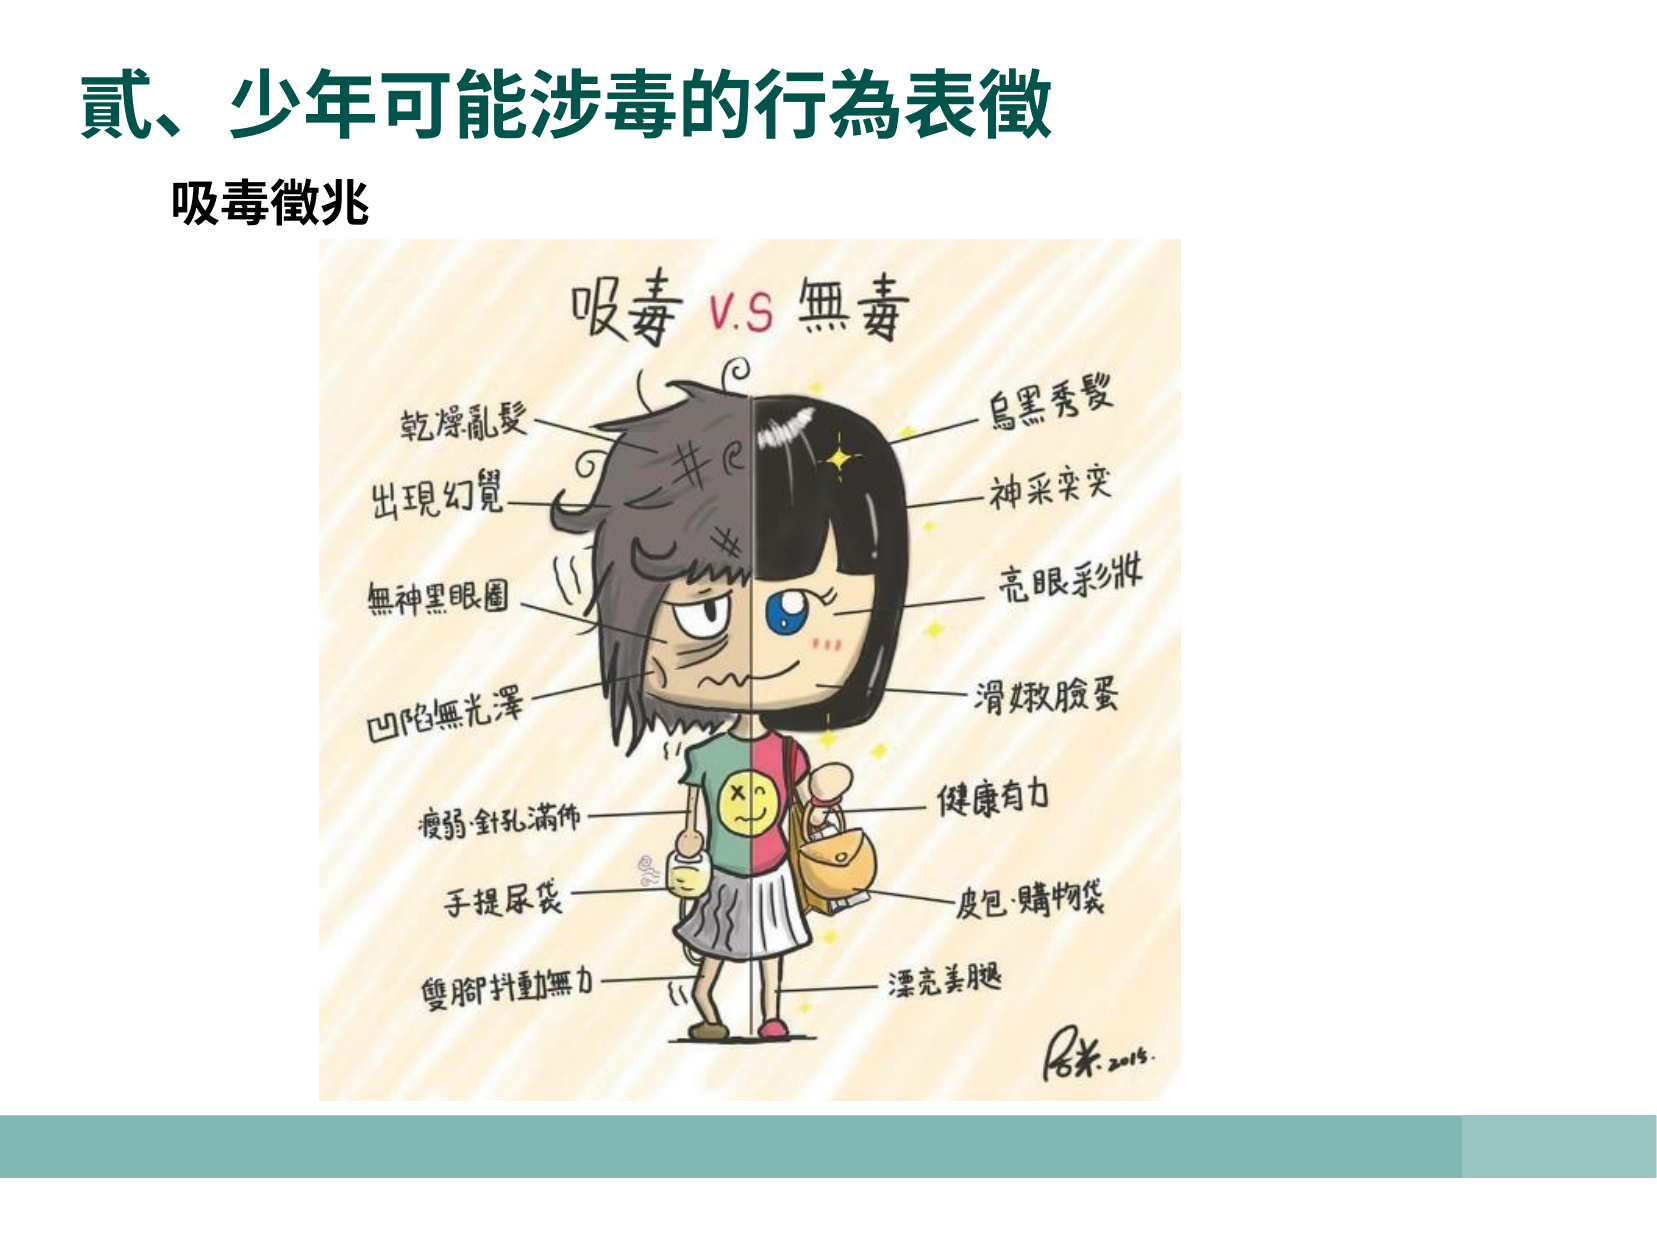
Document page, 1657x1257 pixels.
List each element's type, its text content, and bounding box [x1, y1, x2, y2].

picture [319, 239, 1181, 1101]
text_box 貳、少年可能涉毒的行為表徵 [61, 25, 1561, 180]
text_box 吸毒徵兆 [156, 163, 386, 239]
